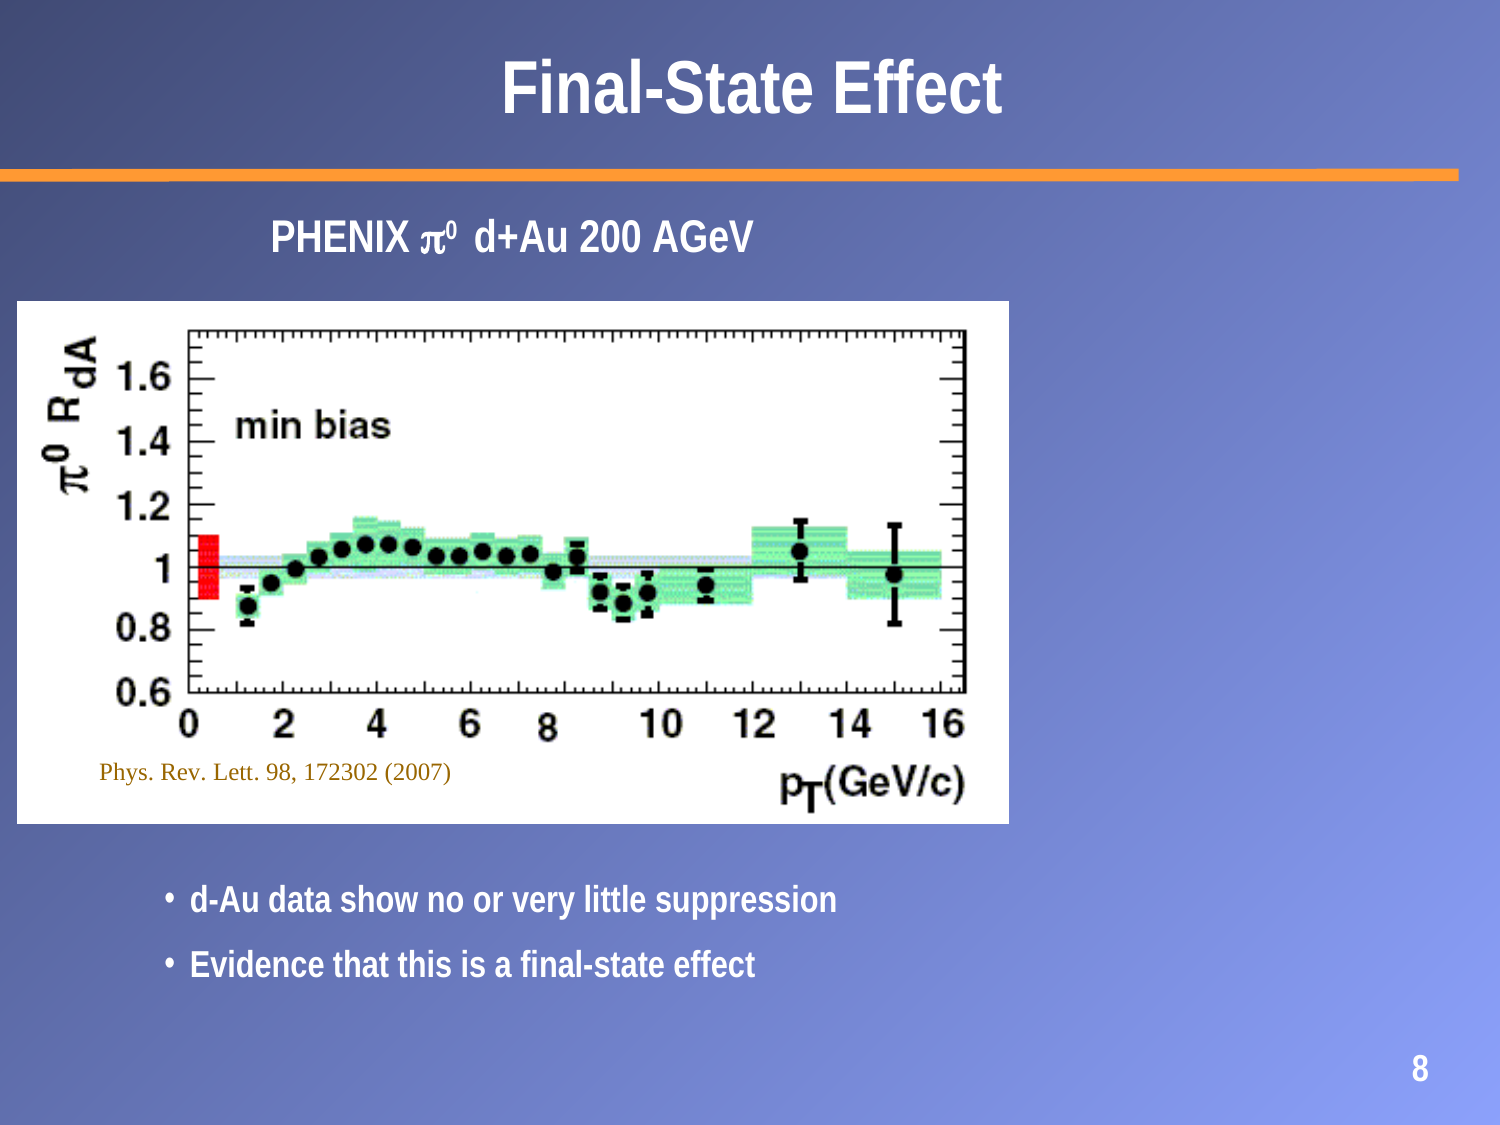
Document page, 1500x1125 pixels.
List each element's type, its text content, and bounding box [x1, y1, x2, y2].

picture [17, 301, 1009, 824]
text_box d-Au data show no or very little suppression Evidence that this is a final-state effect [130, 862, 1238, 993]
text_box PHENIX 0 d+Au 200 AGeV [245, 199, 788, 275]
title Final-State Effect [146, 17, 1358, 179]
text_box Phys. Rev. Lett. 98, 172302 (2007) [84, 756, 652, 792]
